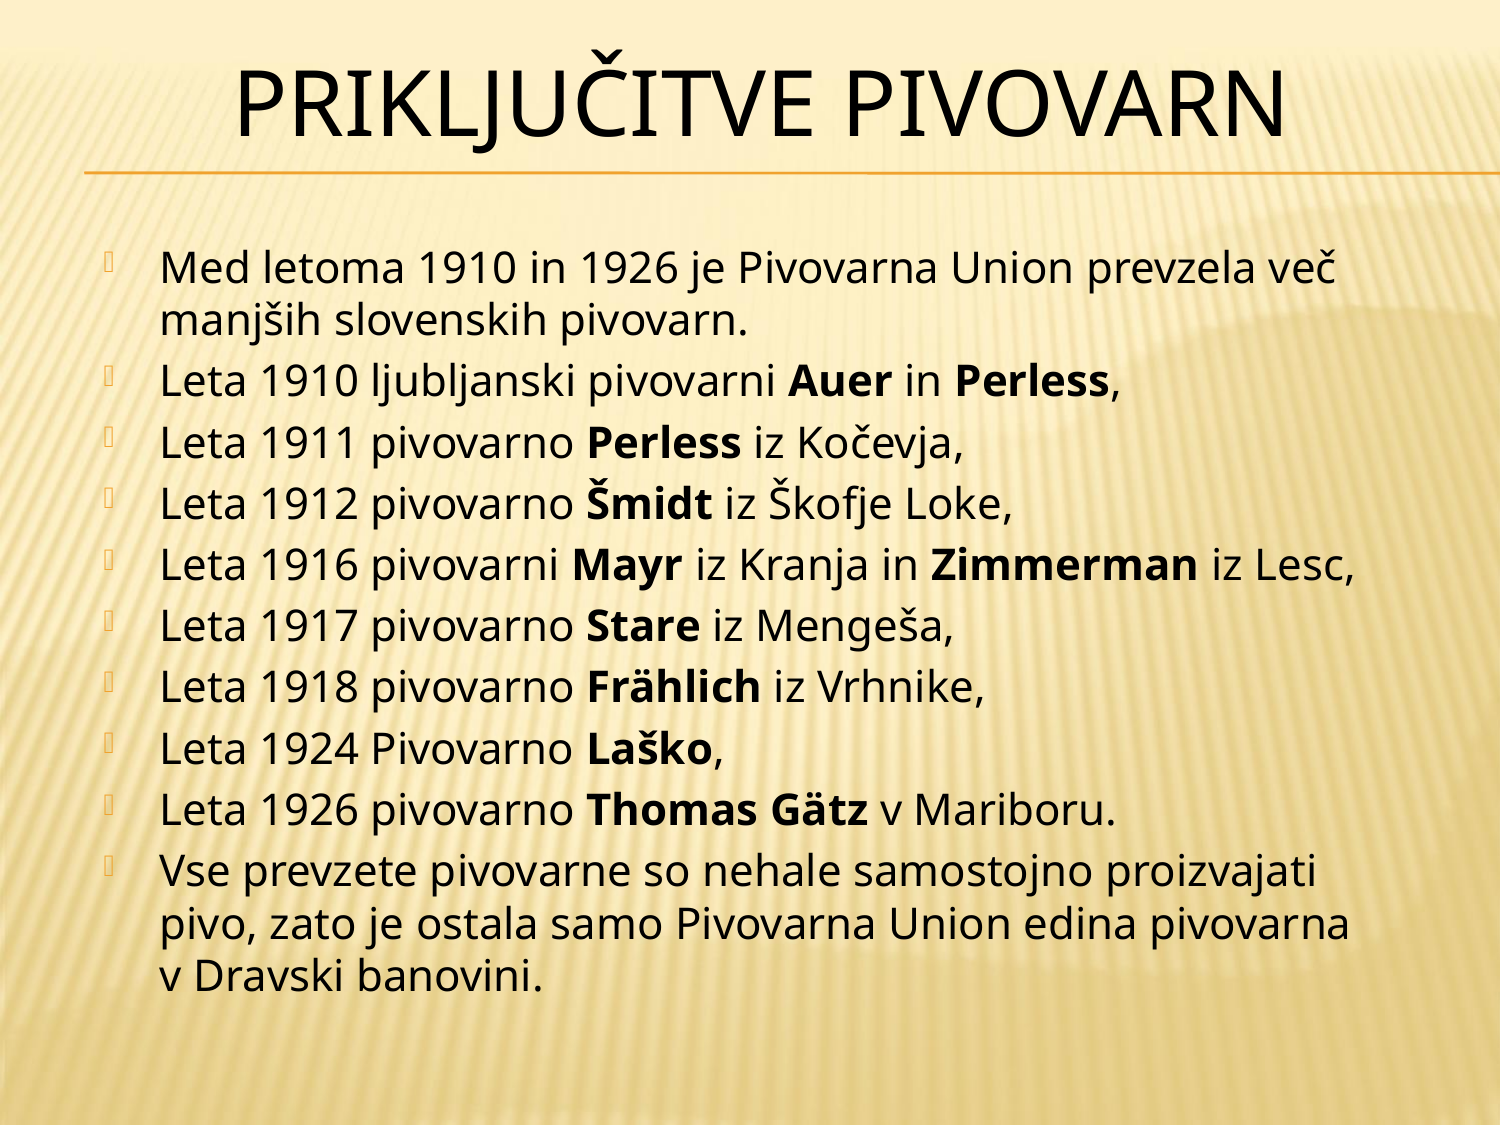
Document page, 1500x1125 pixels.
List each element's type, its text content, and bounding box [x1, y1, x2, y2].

list Med letoma 1910 in 1926 je Pivovarna Union prevzela več manjših slovenskih pivovarn. Leta 1910 ljubljanski pivovarni Auer in Perless, Leta 1911 pivovarno Perless iz Kočevja, Leta 1912 pivovarno Šmidt iz Škofje Loke, Leta 1916 pivovarni Mayr iz Kranja in Zimmerman iz Lesc, Leta 1917 pivovarno Stare iz Mengeša, Leta 1918 pivovarno Frählich iz Vrhnike, Leta 1924 Pivovarno Laško, Leta 1926 pivovarno Thomas Gätz v Mariboru. Vse prevzete pivovarne so nehale samostojno proizvajati pivo, zato je ostala samo Pivovarna Union edina pivovarna v Dravski banovini. [88, 231, 1425, 988]
picture [0, 0, 1500, 1125]
title PRIKLJUČITVE PIVOVARN [135, 30, 1411, 169]
